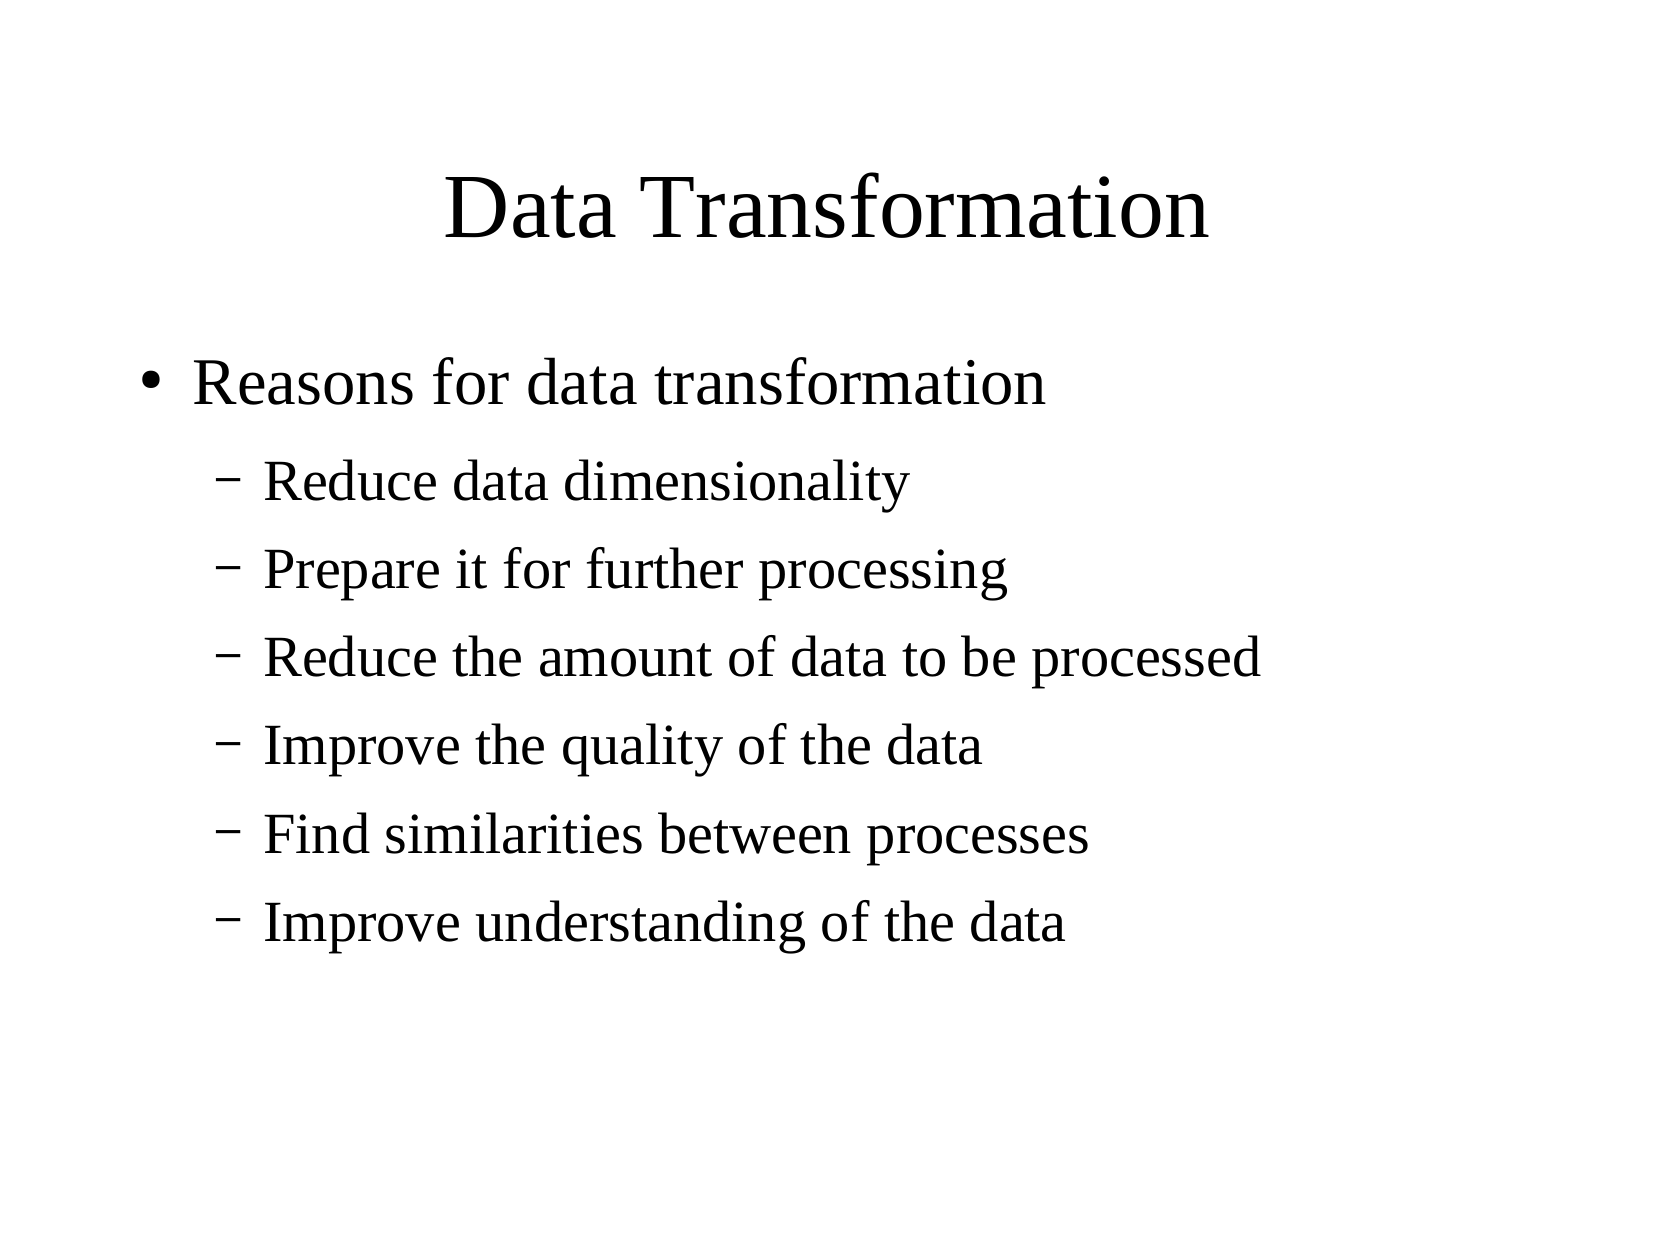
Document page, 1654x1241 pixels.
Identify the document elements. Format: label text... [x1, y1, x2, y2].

title Data Transformation [121, 102, 1534, 311]
list Reasons for data transformation Reduce data dimensionality Prepare it for further processing Reduce the amount of data to be processed Improve the quality of the data Find similarities between processes Improve understanding of the data [121, 344, 1534, 1127]
